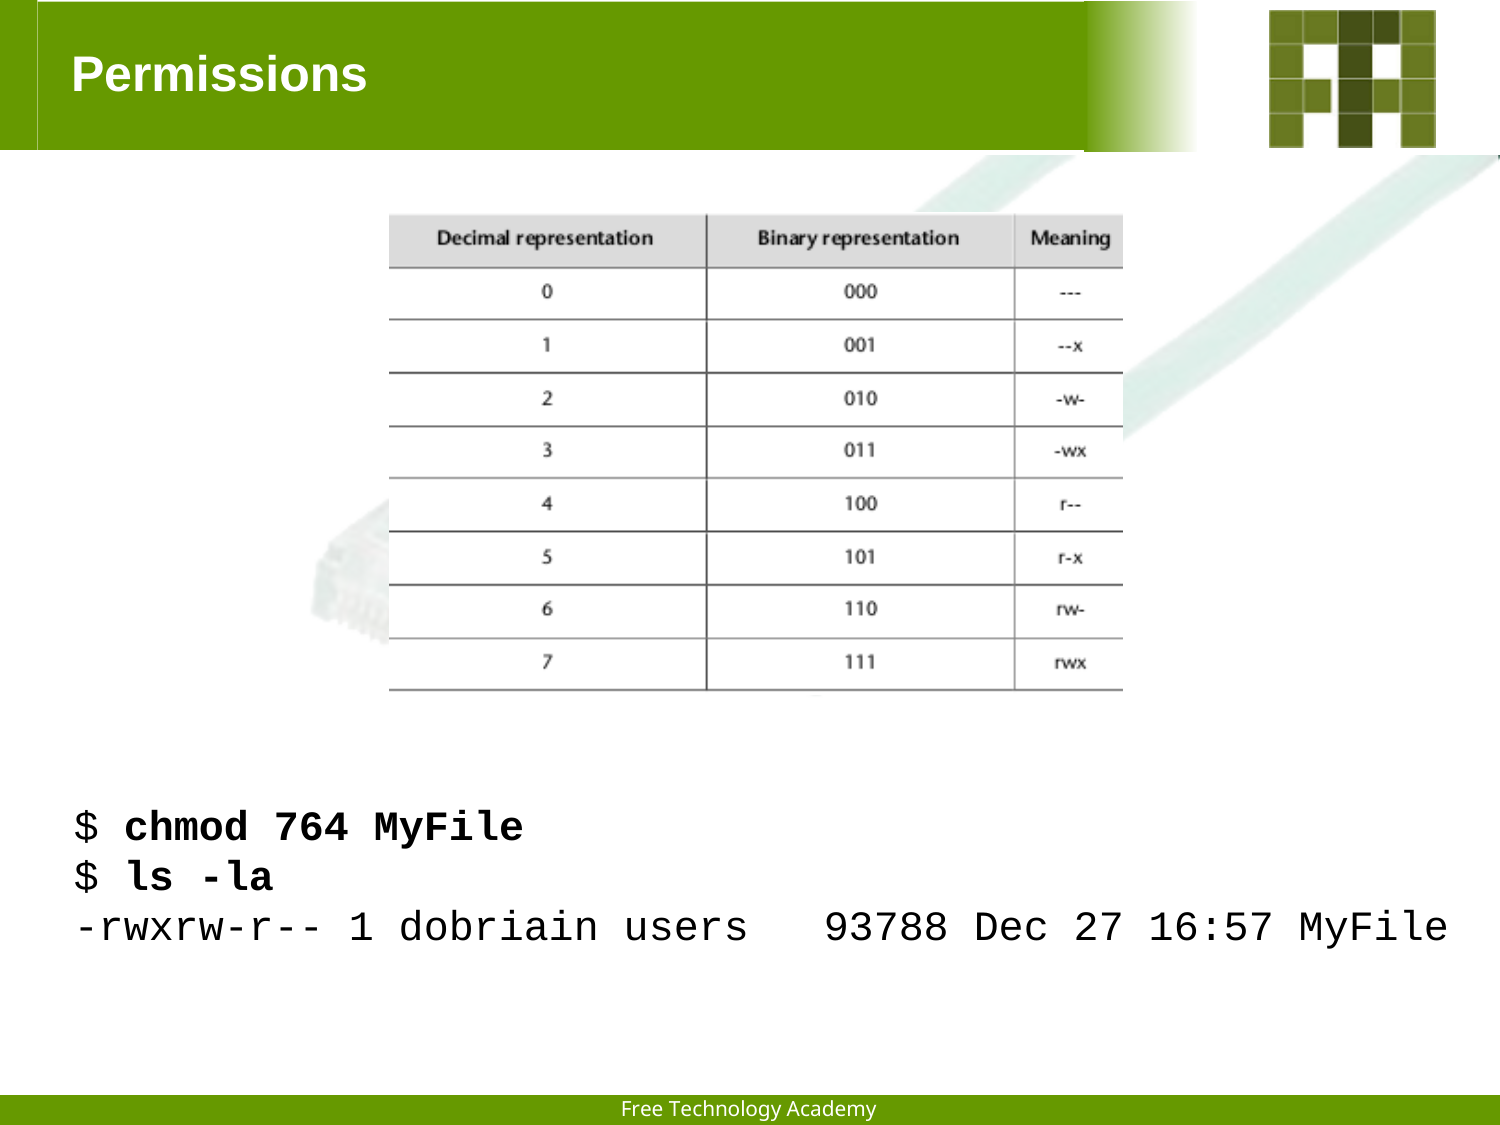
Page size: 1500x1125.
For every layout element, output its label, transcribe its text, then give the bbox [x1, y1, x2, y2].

picture [389, 212, 1123, 695]
title Permissions [56, 1, 1107, 152]
text_box $ chmod 764 MyFile $ ls -la -rwxrw-r-- 1 dobriain users 93788 Dec 27 16:57 MyFile [59, 791, 1464, 957]
picture [1269, 10, 1436, 148]
